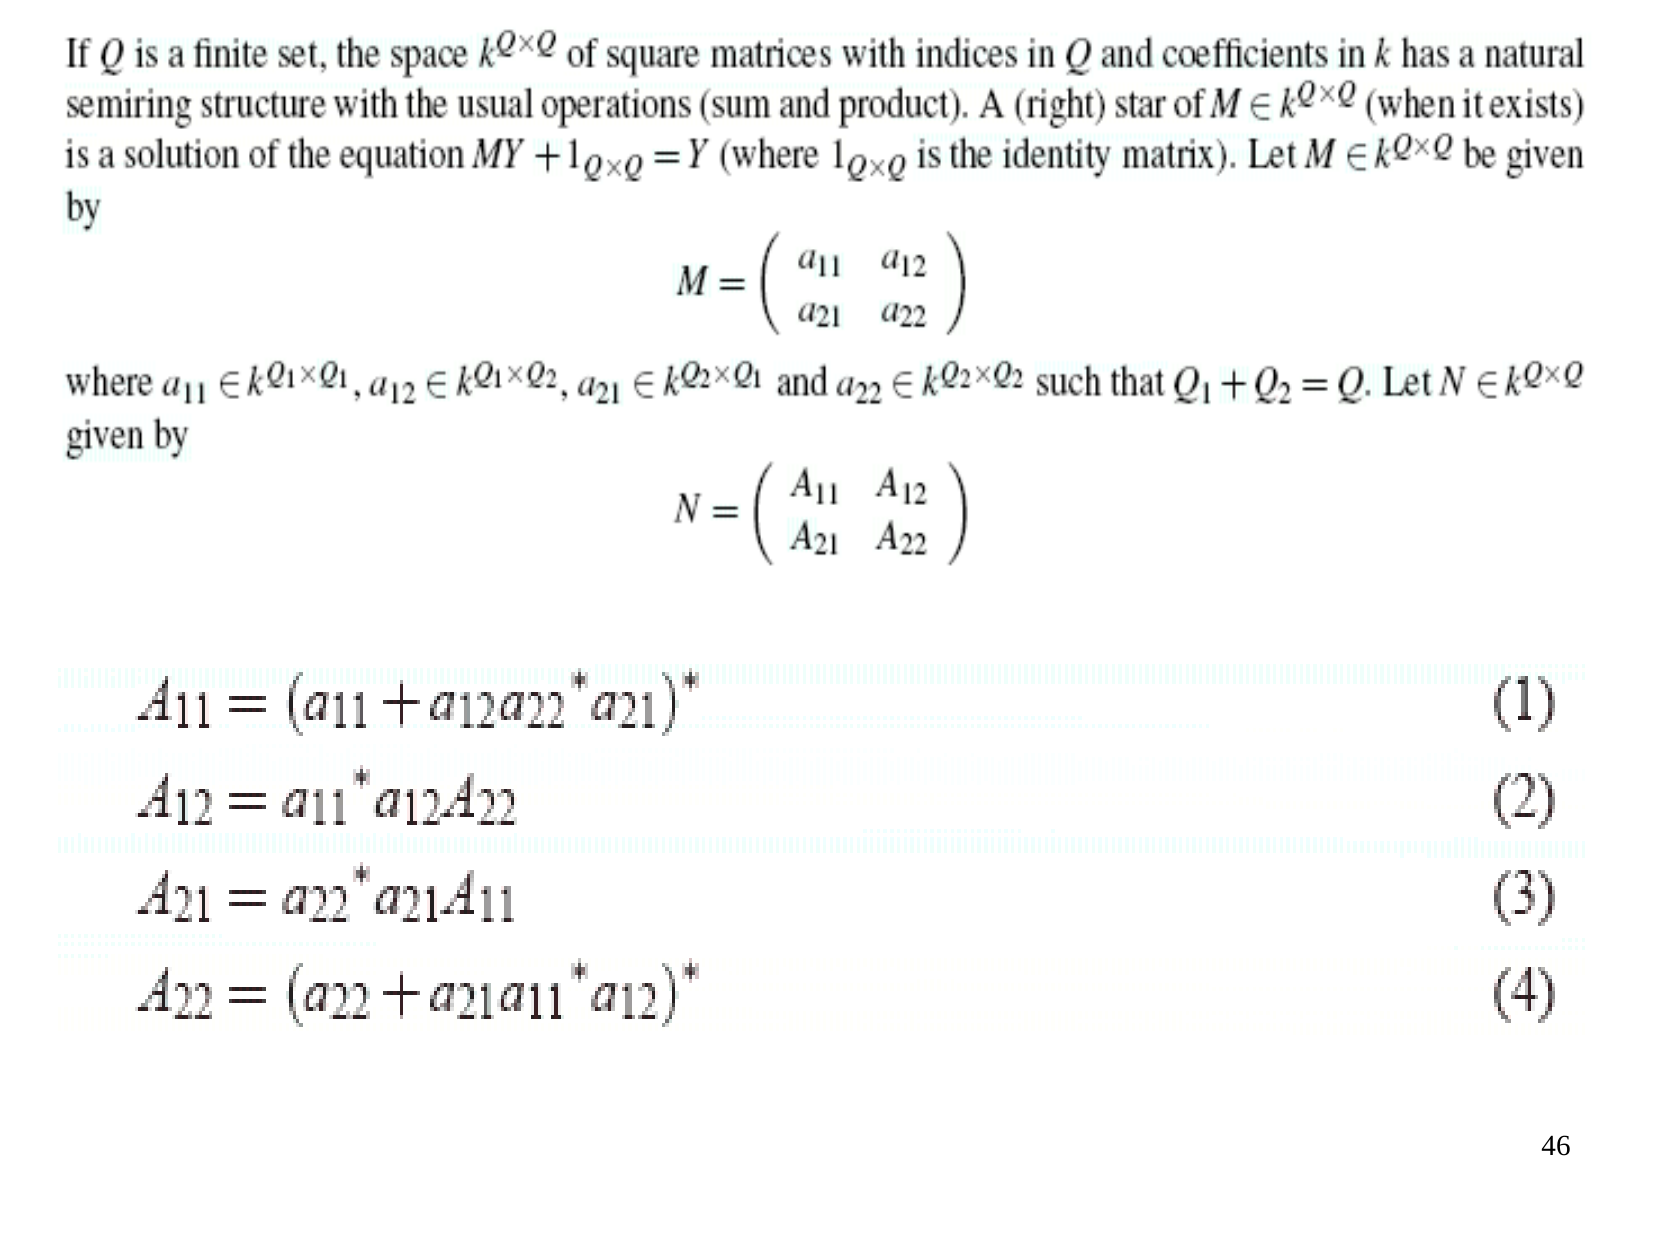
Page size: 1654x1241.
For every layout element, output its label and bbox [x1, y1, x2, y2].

picture [58, 644, 1589, 1068]
picture [32, 23, 1607, 632]
